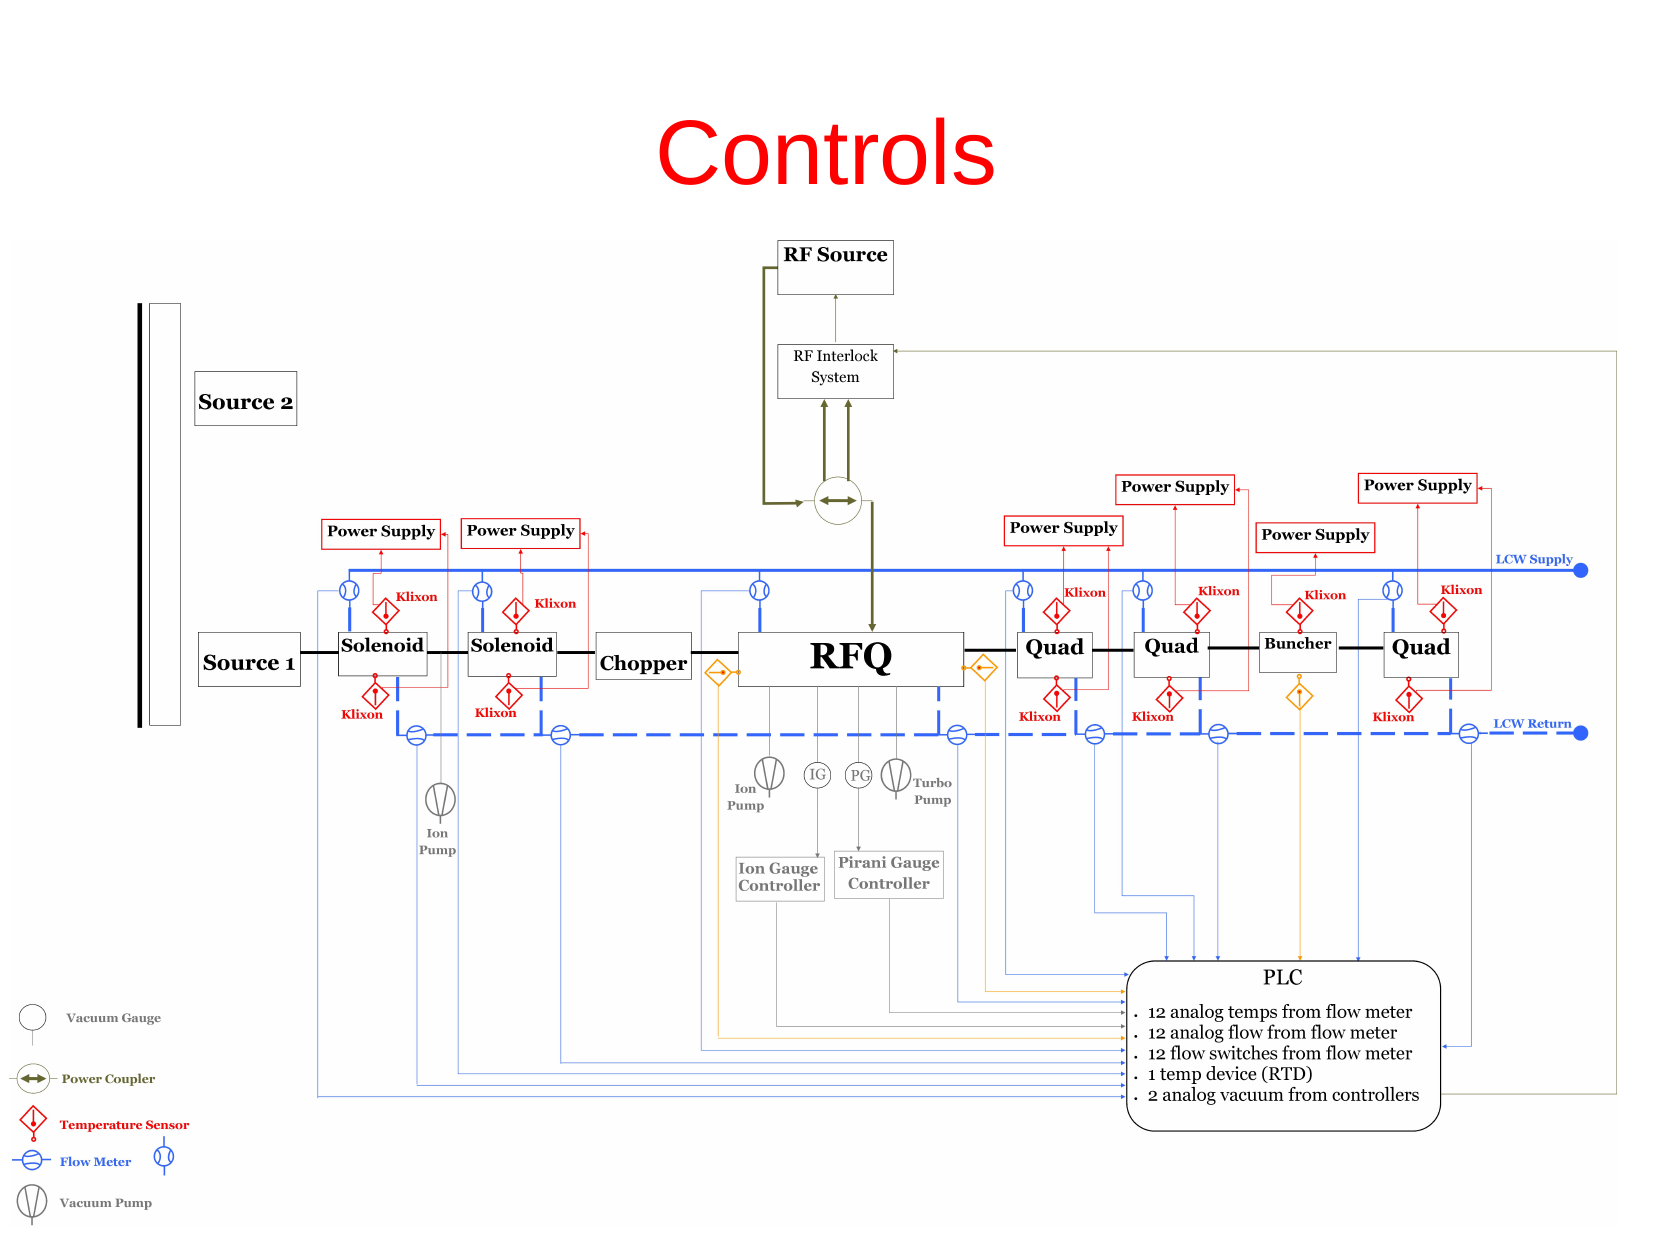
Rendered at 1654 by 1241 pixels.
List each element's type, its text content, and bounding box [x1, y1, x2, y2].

title Controls [82, 49, 1571, 240]
picture [9, 240, 1617, 1226]
